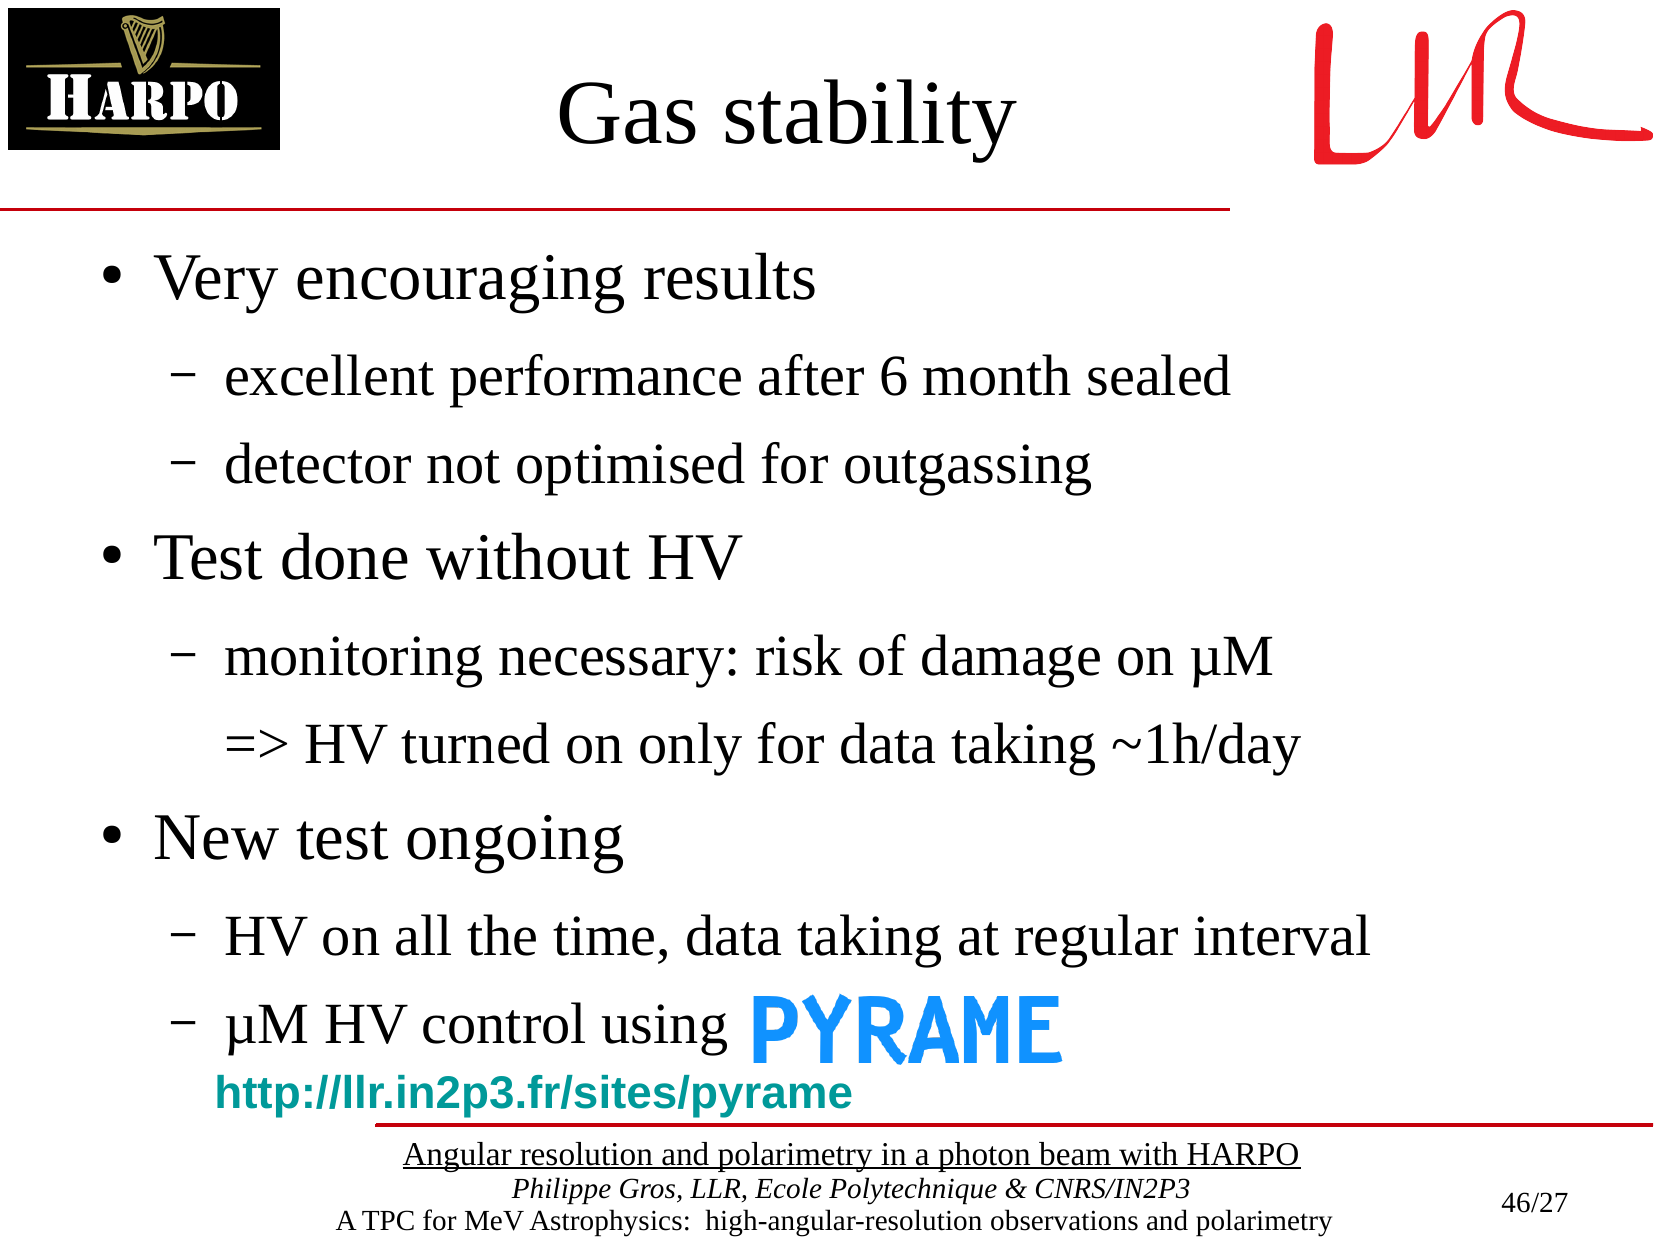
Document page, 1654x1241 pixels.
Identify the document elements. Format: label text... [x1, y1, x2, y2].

list Very encouraging results excellent performance after 6 month sealed detector not optimised for outgassing Test done without HV monitoring necessary: risk of damage on µM => HV turned on only for data taking ~1h/day New test ongoing HV on all the time, data taking at regular interval µM HV control using [82, 239, 1571, 1102]
picture [8, 8, 280, 150]
picture [1314, 10, 1653, 165]
picture [748, 988, 1065, 1059]
title Gas stability [284, 14, 1290, 210]
text_box http://llr.in2p3.fr/sites/pyrame [199, 1059, 1089, 1126]
